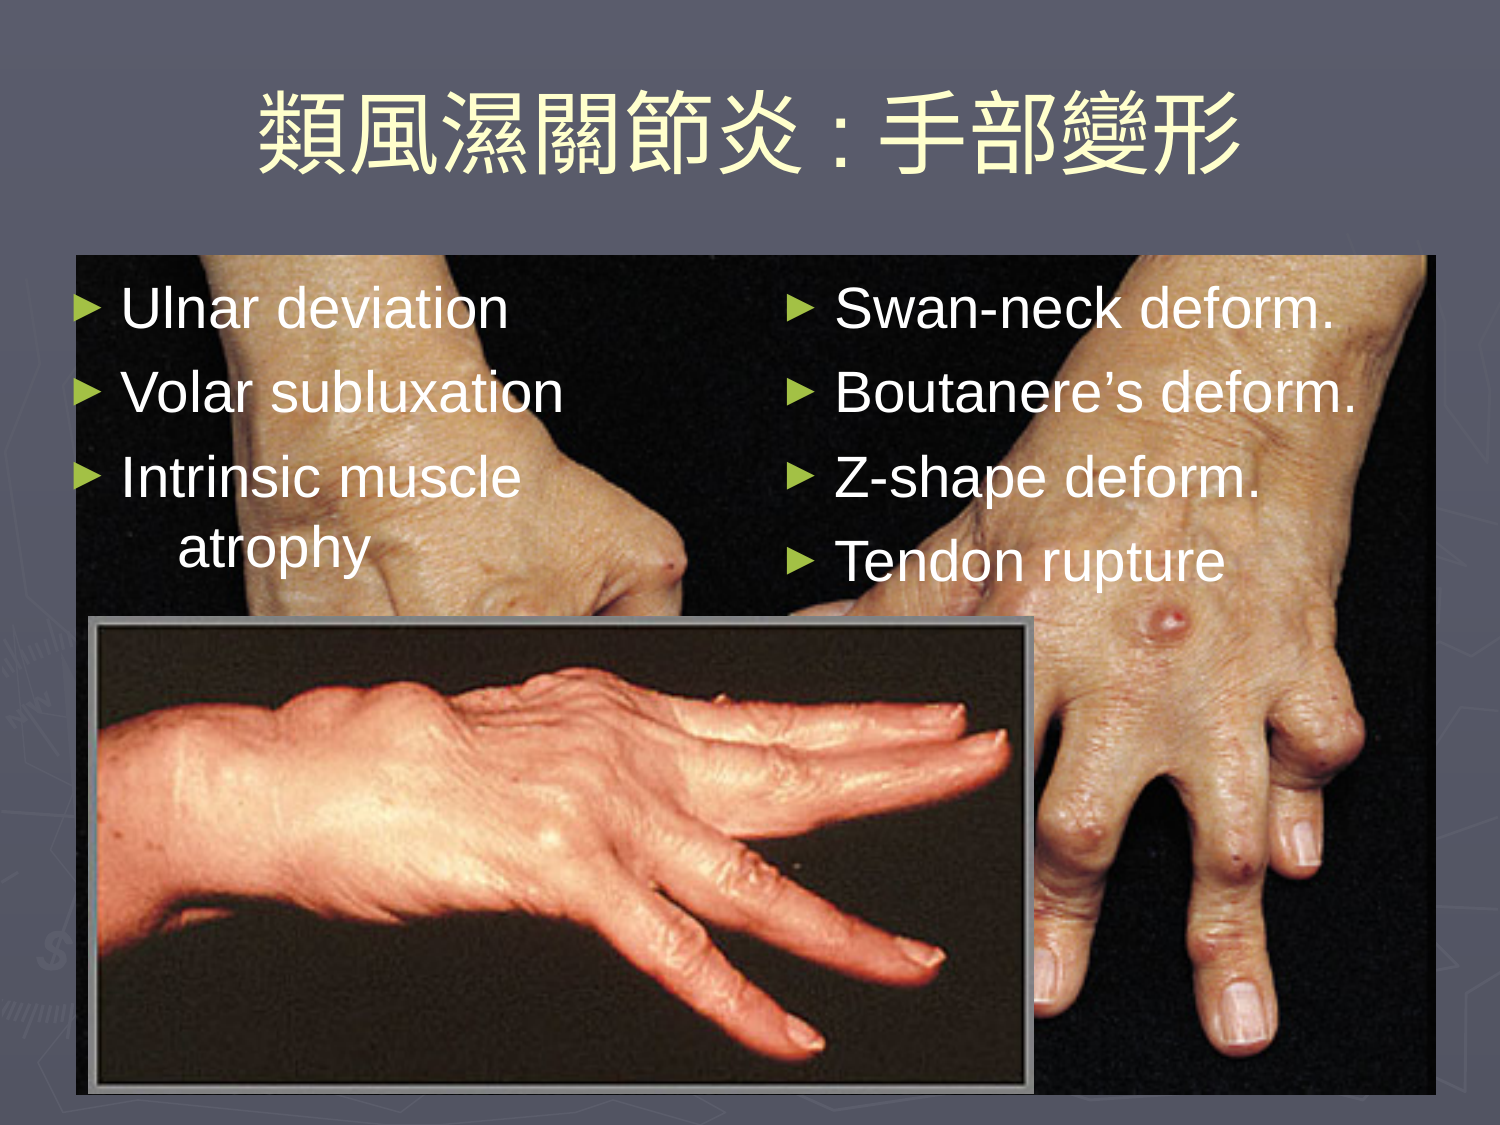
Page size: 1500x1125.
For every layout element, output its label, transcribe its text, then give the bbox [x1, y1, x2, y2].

list Swan-neck deform. Boutanere’s deform. Z-shape deform. Tendon rupture [762, 262, 1451, 1001]
picture [76, 255, 1436, 1095]
title 類風濕關節炎:手部變形 [49, 37, 1451, 225]
list Ulnar deviation Volar subluxation Intrinsic muscle atrophy [49, 262, 738, 1001]
